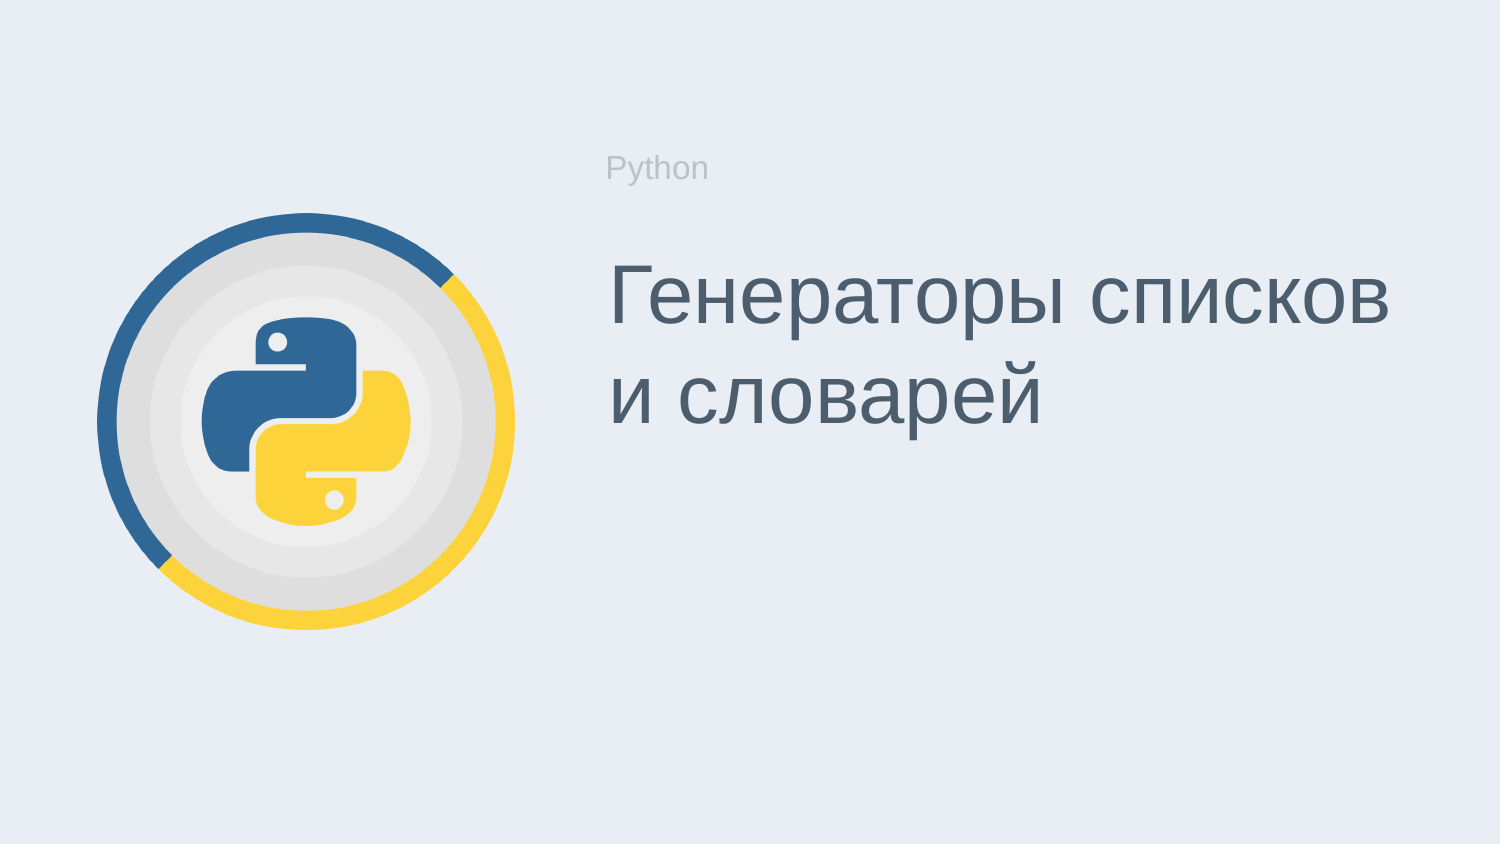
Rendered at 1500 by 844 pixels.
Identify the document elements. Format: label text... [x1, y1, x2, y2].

picture [97, 213, 515, 630]
title Python [601, 141, 1182, 188]
text_box Генераторы списков и словарей [603, 235, 1423, 608]
